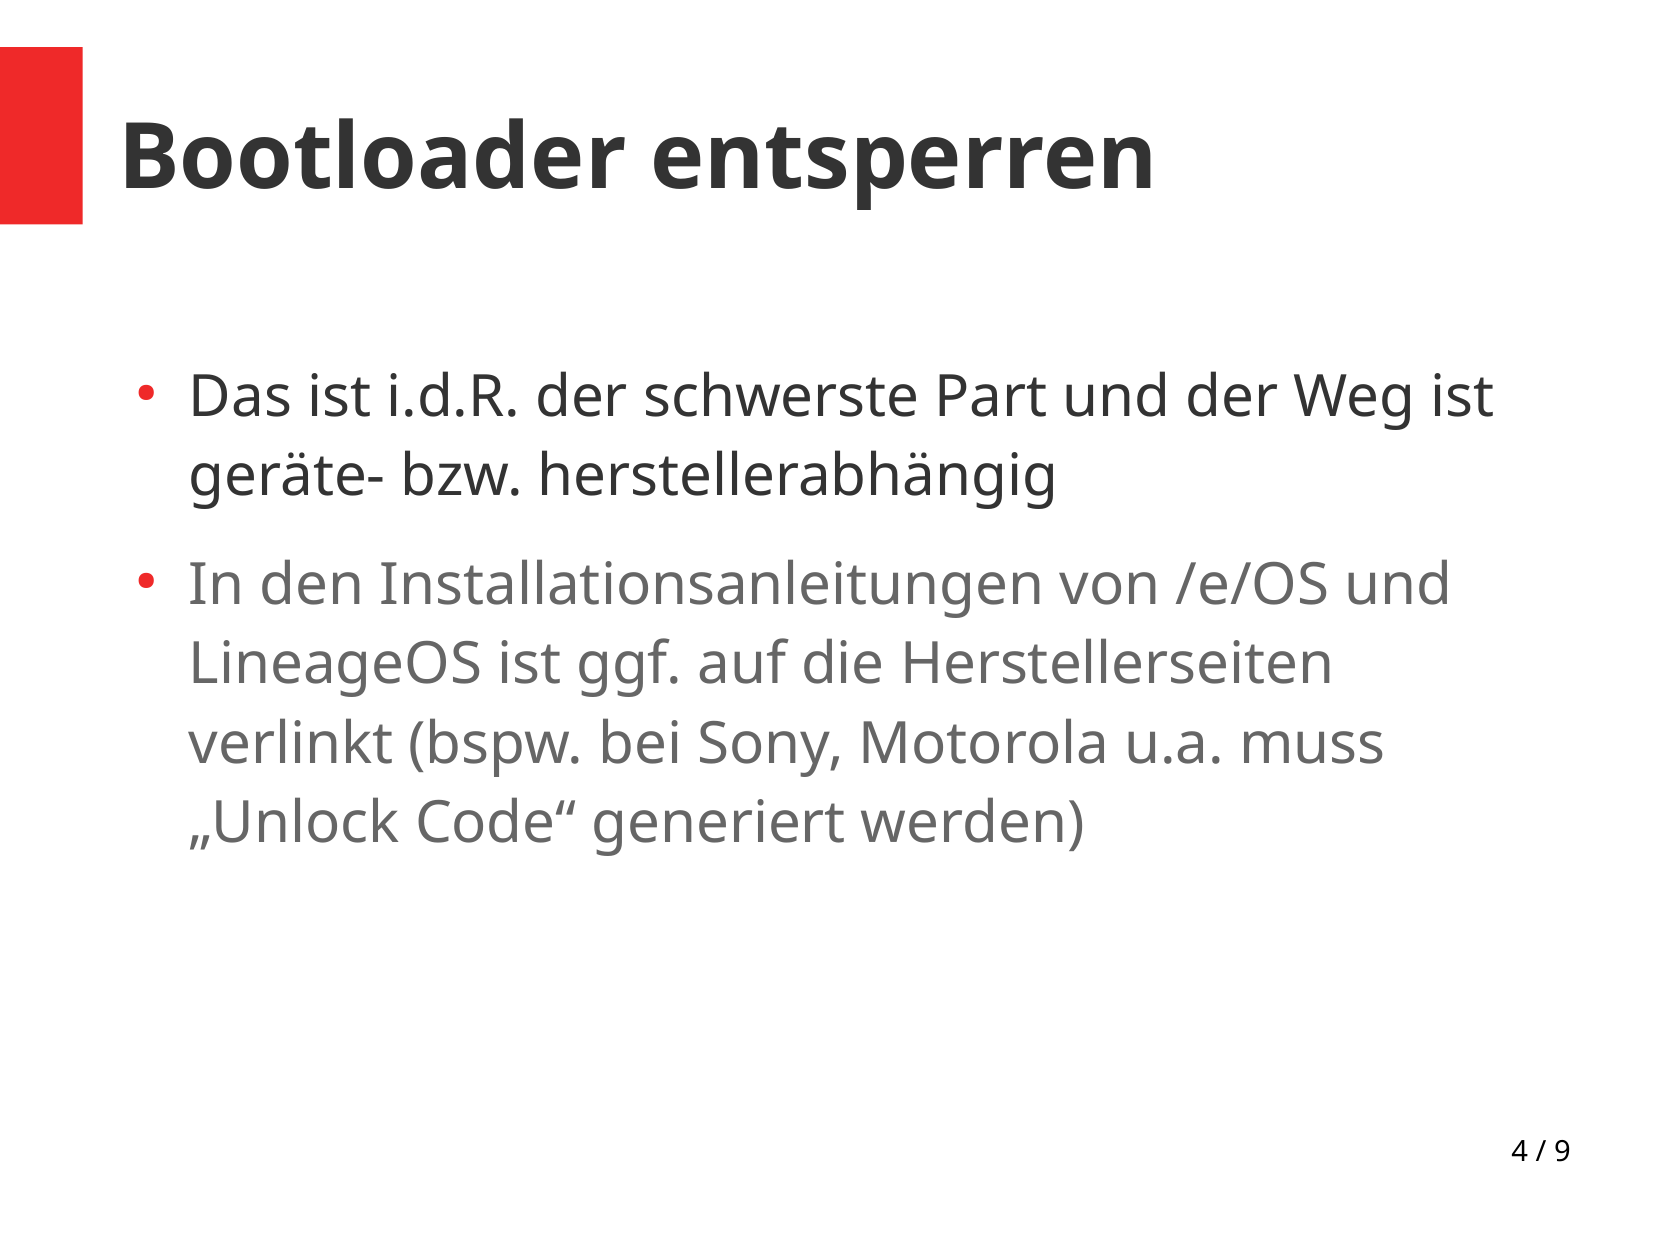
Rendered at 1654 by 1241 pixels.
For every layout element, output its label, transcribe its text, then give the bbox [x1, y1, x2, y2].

list Das ist i.d.R. der schwerste Part und der Weg ist geräte- bzw. herstellerabhängig In den Installationsanleitungen von /e/OS und LineageOS ist ggf. auf die Herstellerseiten verlinkt (bspw. bei Sony, Motorola u.a. muss „Unlock Code“ generiert werden) [118, 354, 1536, 1074]
title Bootloader entsperren [118, 49, 1571, 257]
